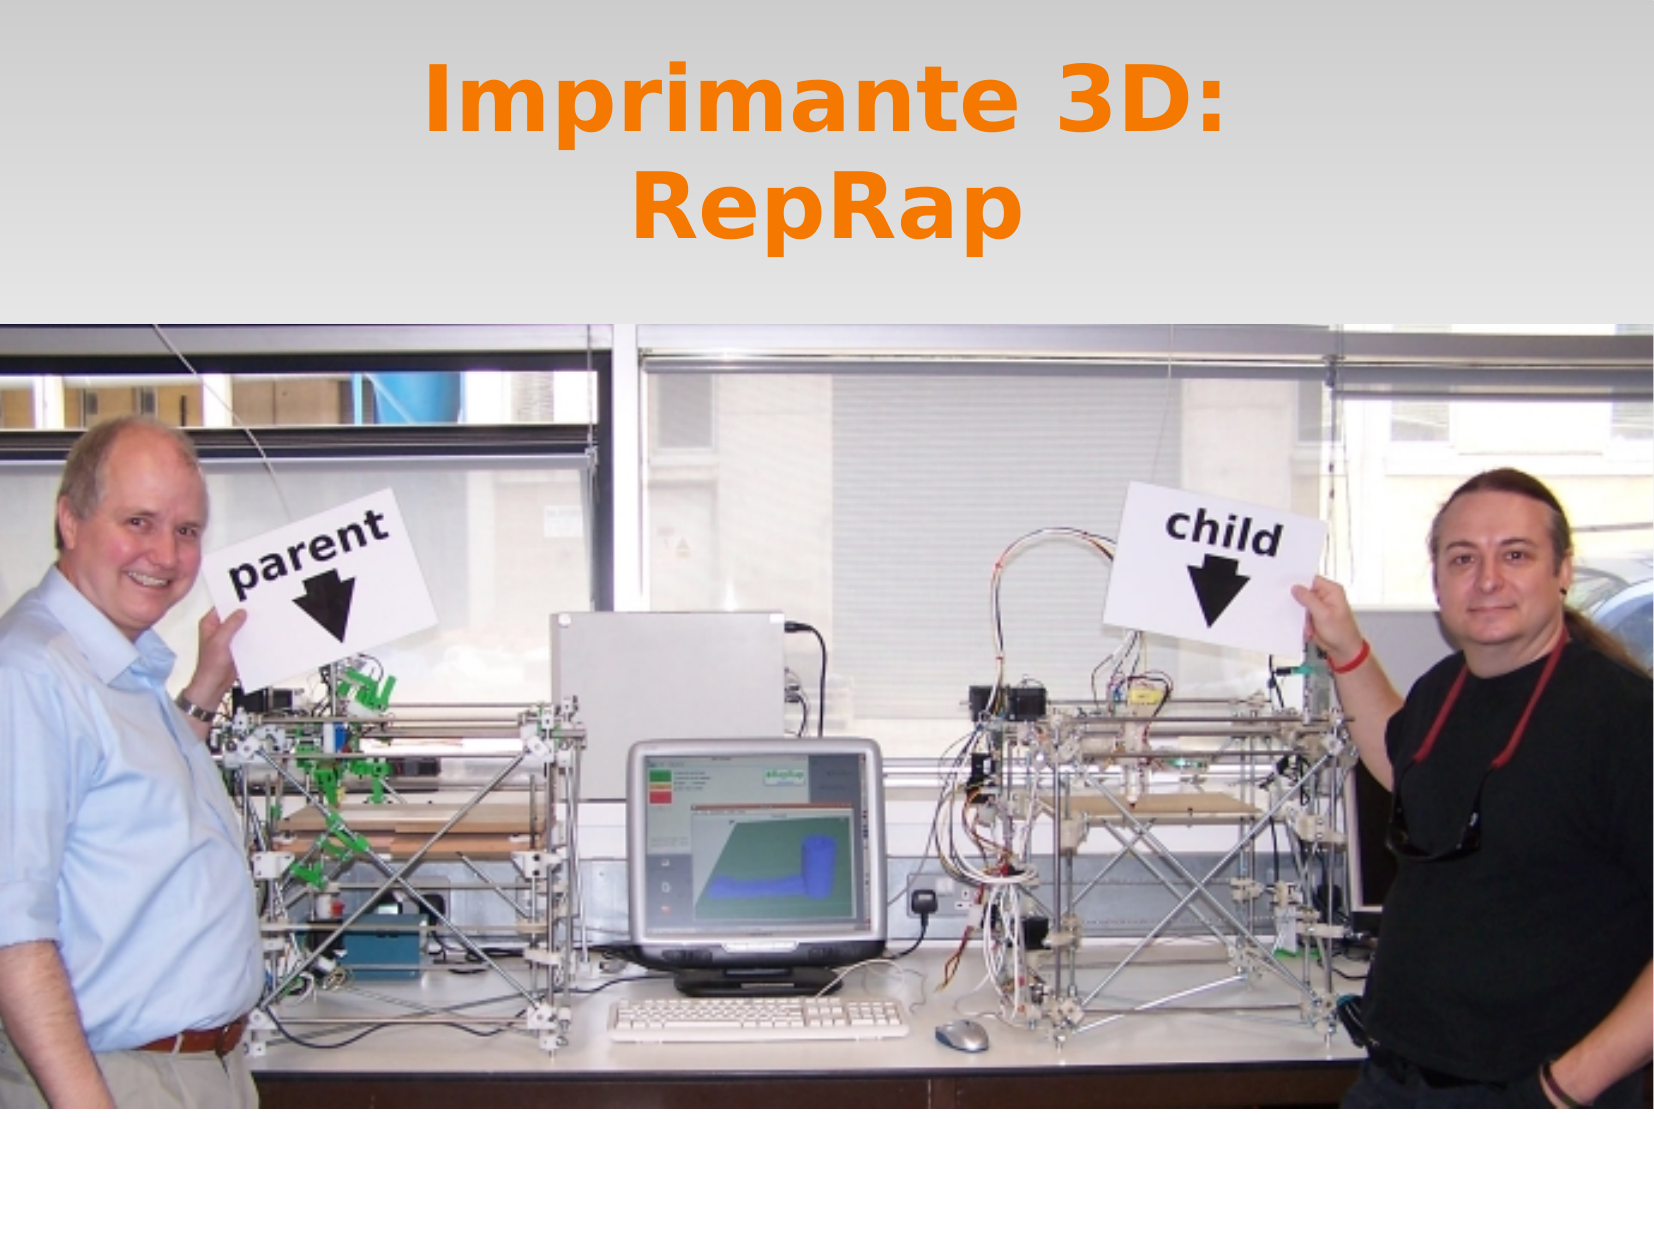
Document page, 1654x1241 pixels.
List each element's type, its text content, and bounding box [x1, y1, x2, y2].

picture [0, 324, 1654, 1110]
title Imprimante 3D: RepRap [82, 45, 1571, 261]
